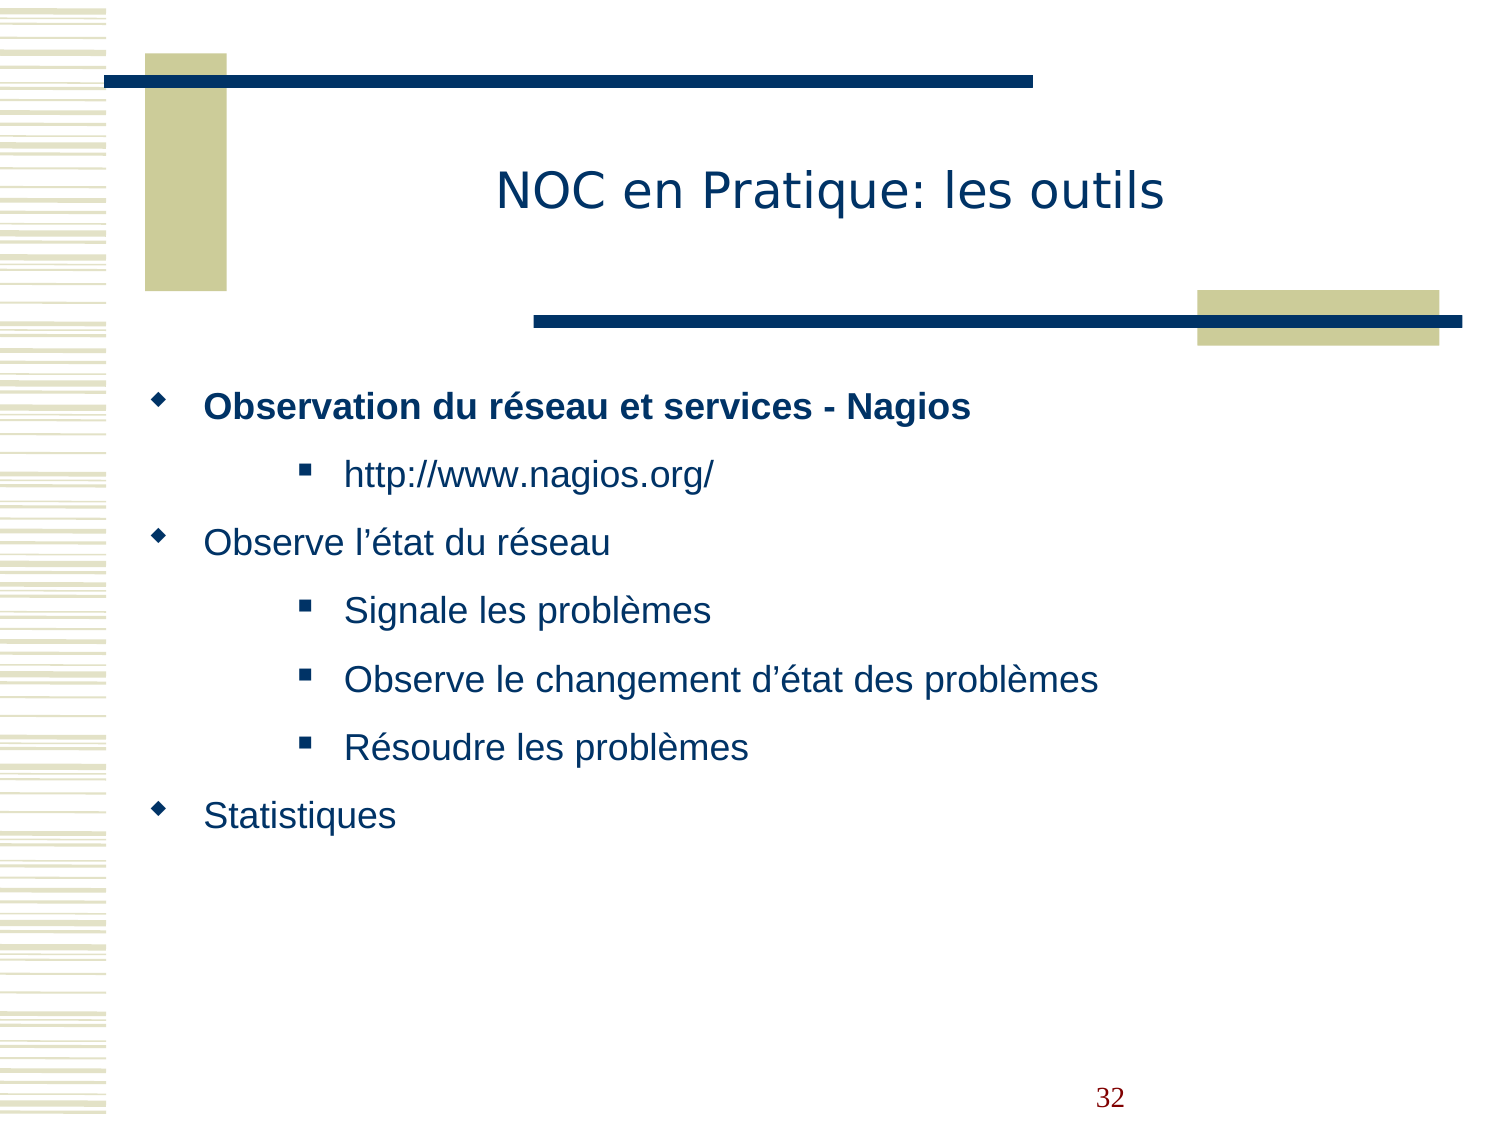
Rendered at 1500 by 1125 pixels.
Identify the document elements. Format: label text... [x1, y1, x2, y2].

title NOC en Pratique: les outils [225, 99, 1437, 289]
list Observation du réseau et services - Nagios http://www.nagios.org/ Observe l’état du réseau Signale les problèmes Observe le changement d’état des problèmes Résoudre les problèmes Statistiques [132, 363, 1440, 1001]
